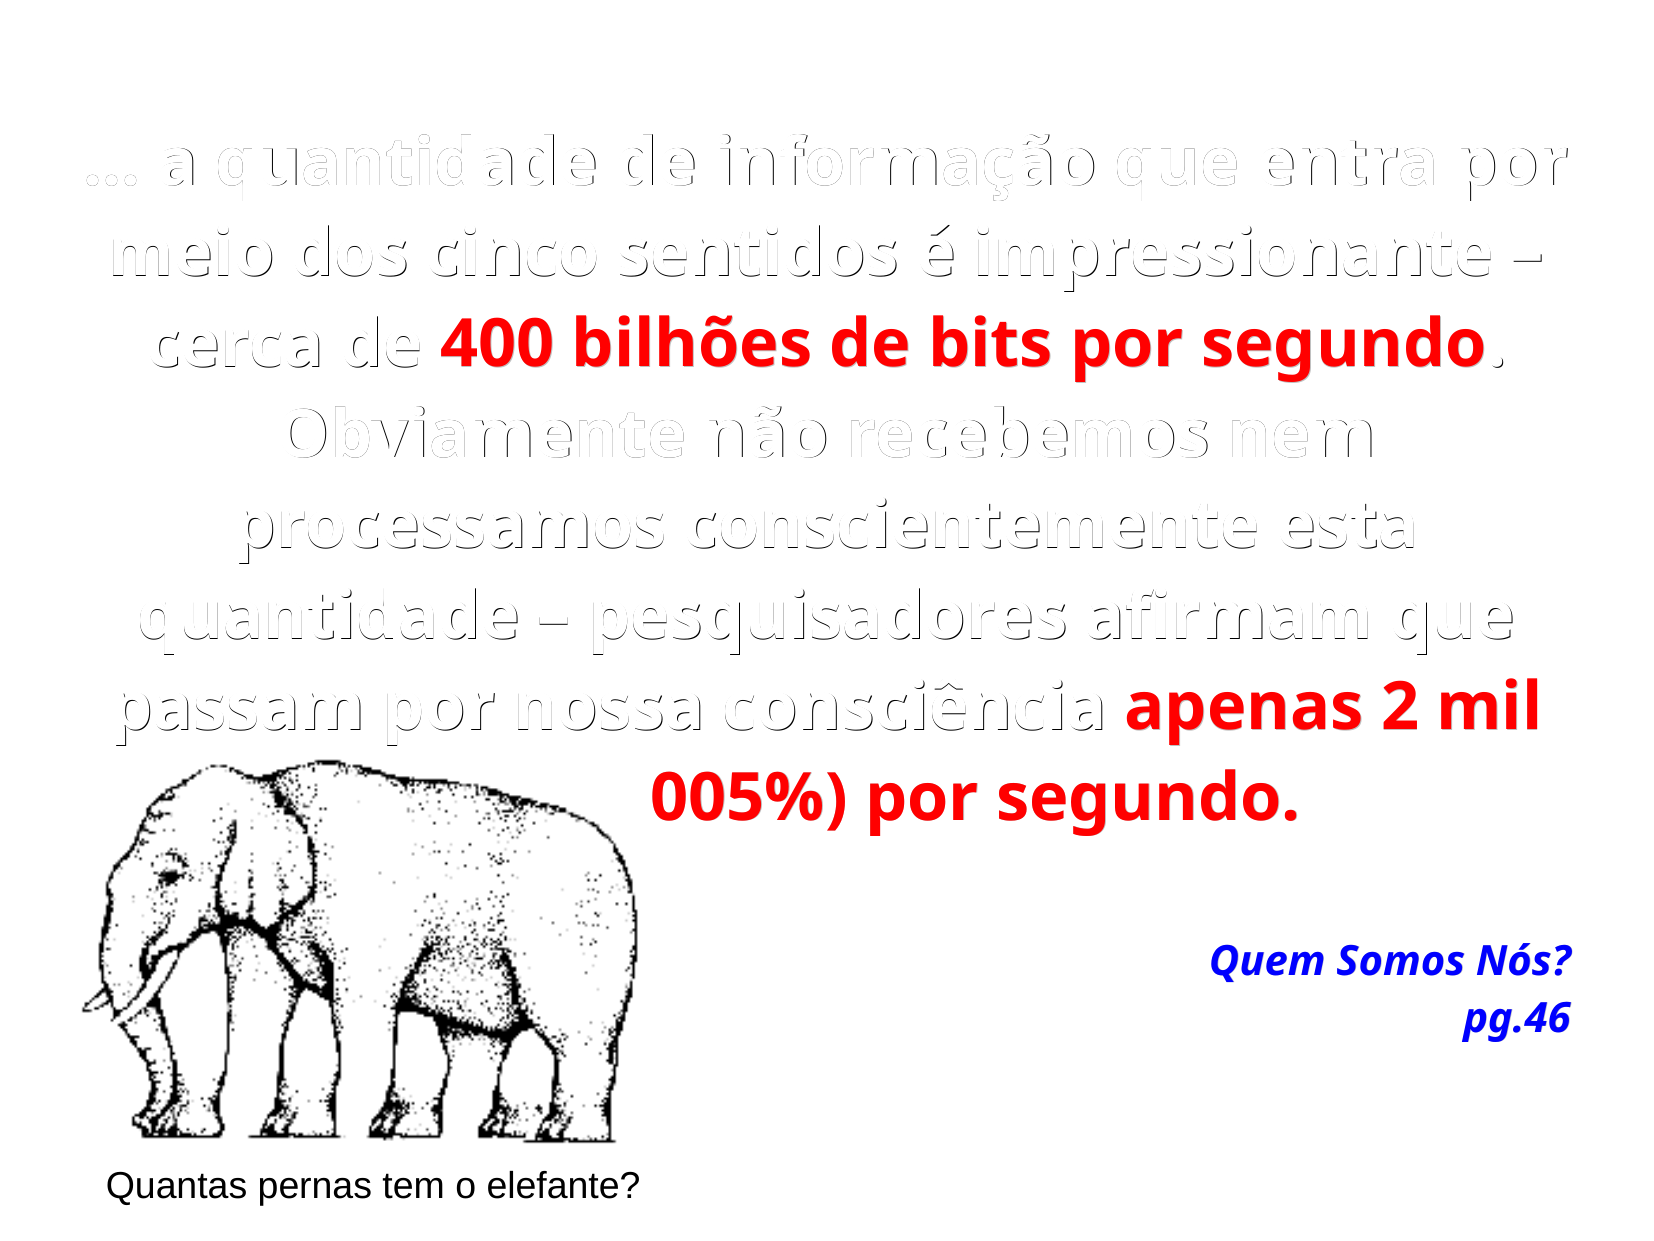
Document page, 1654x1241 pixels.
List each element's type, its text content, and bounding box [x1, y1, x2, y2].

picture [76, 749, 652, 1167]
text_box Quantas pernas tem o elefante? [91, 1157, 656, 1215]
subtitle … a quantidade de informação que entra por meio dos cinco sentidos é impressionante – cerca de 400 bilhões de bits por segundo. Obviamente não recebemos nem processamos conscientemente esta quantidade – pesquisadores afirmam que passam por nossa consciência apenas 2 mil bits (0,00005%) por segundo. Quem Somos Nós? pg.46 [82, 49, 1571, 1109]
